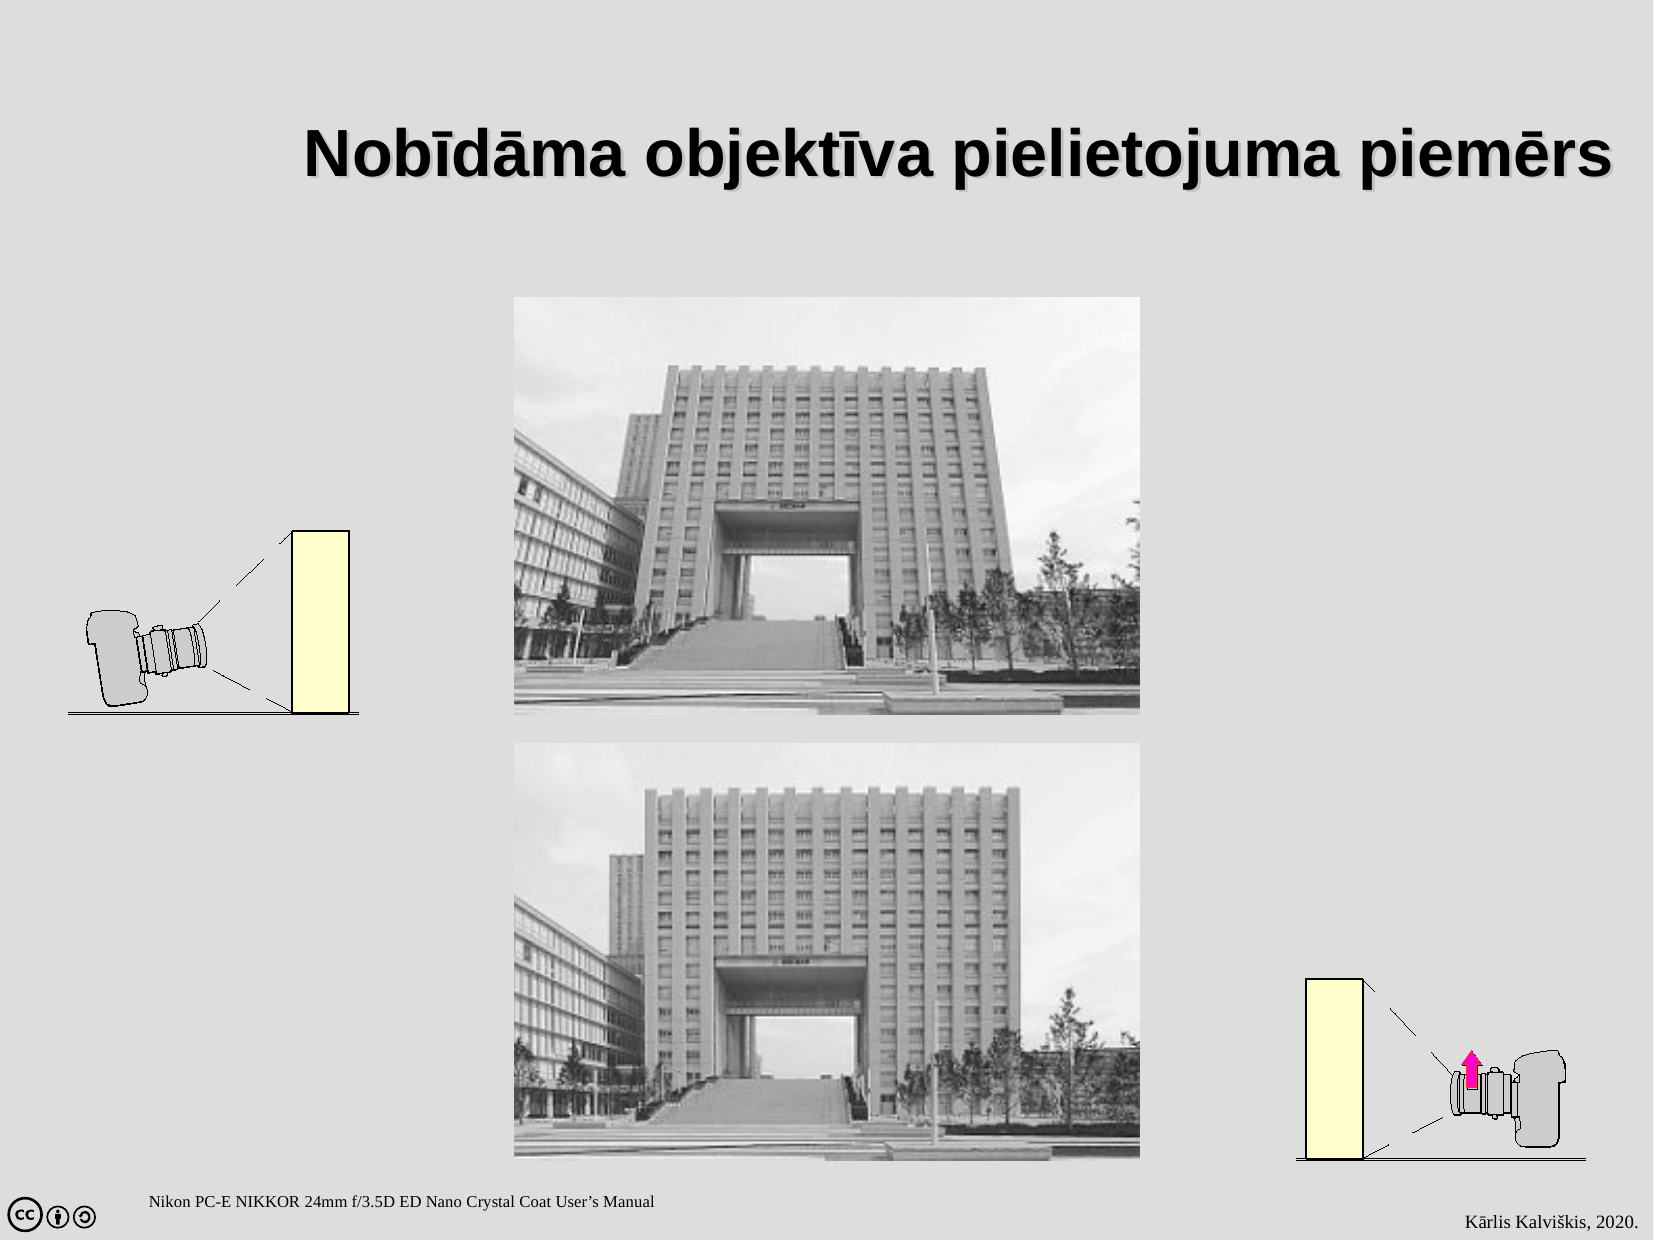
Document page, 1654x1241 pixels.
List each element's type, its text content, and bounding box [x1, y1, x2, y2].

text_box [293, 532, 349, 712]
text_box [1450, 1050, 1566, 1148]
text_box [86, 610, 207, 707]
picture [514, 743, 1140, 1161]
title Nobīdāma objektīva pielietojuma piemērs [42, 49, 1615, 257]
text_box Nikon PC-E NIKKOR 24mm f/3.5D ED Nano Crystal Coat User’s Manual [133, 1185, 671, 1219]
picture [514, 297, 1140, 715]
text_box [1306, 979, 1362, 1158]
